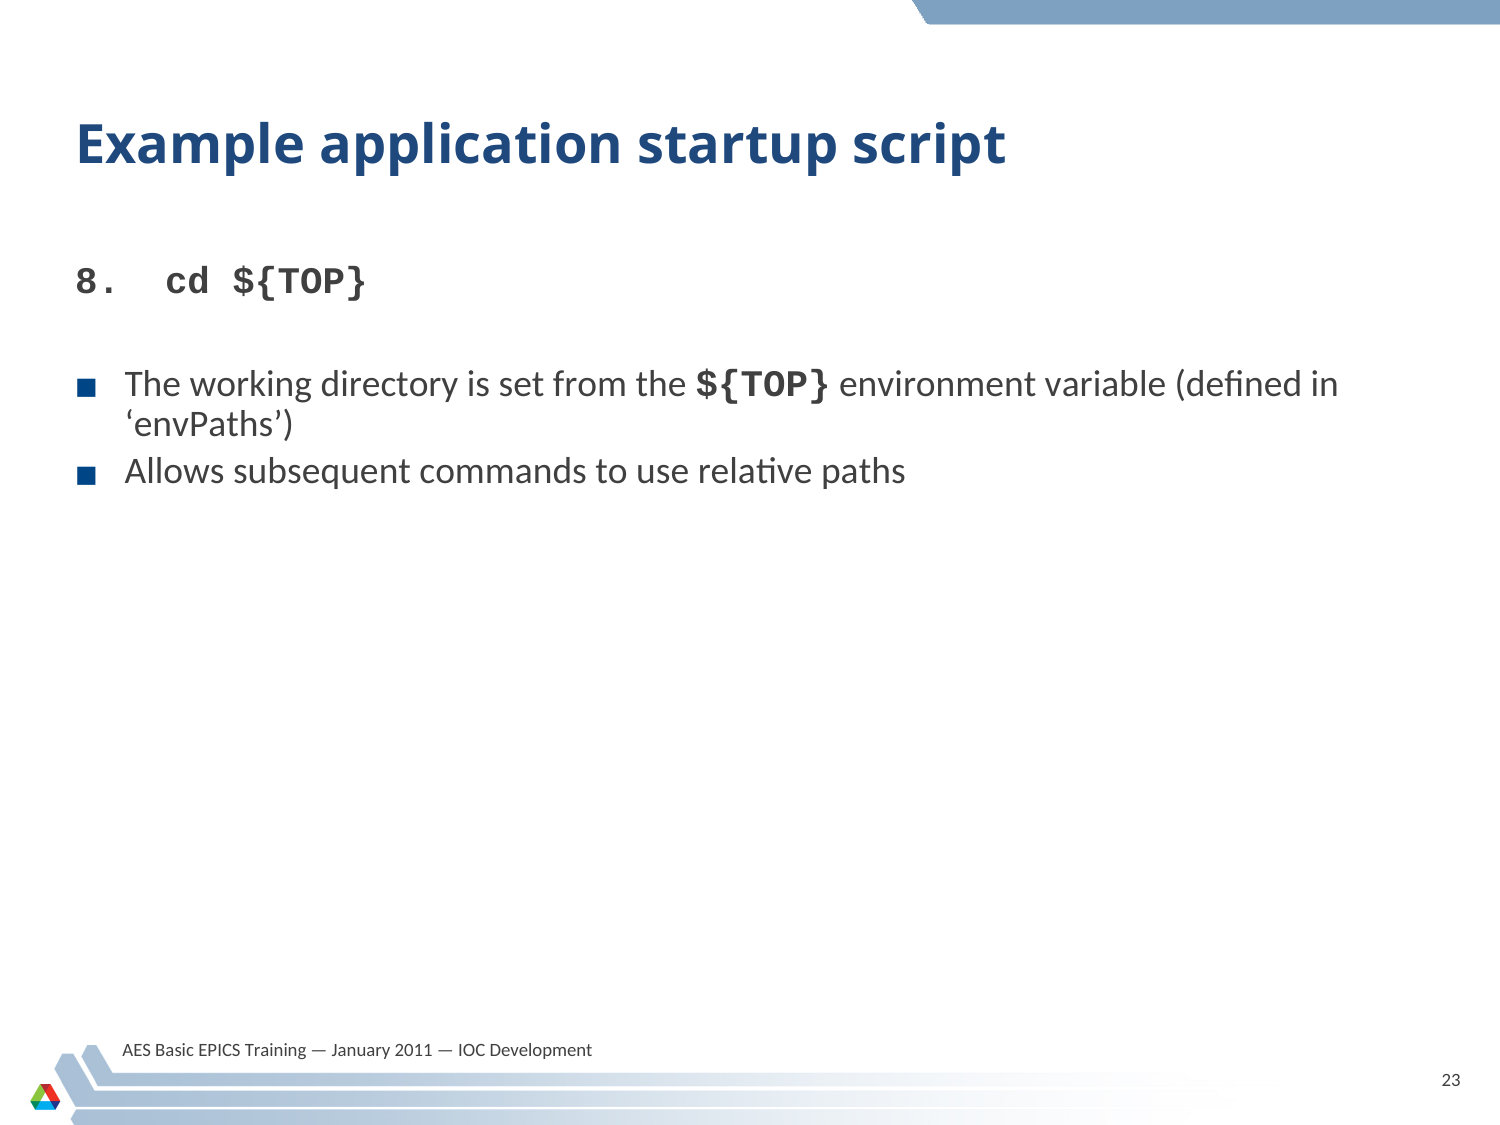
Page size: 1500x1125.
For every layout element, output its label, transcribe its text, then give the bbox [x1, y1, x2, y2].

picture [0, 1037, 1500, 1125]
title Example application startup script [75, 111, 1426, 175]
list 8. cd ${TOP} The working directory is set from the ${TOP} environment variable (defined in ‘envPaths’) Allows subsequent commands to use relative paths [75, 262, 1426, 510]
picture [0, 0, 1500, 26]
